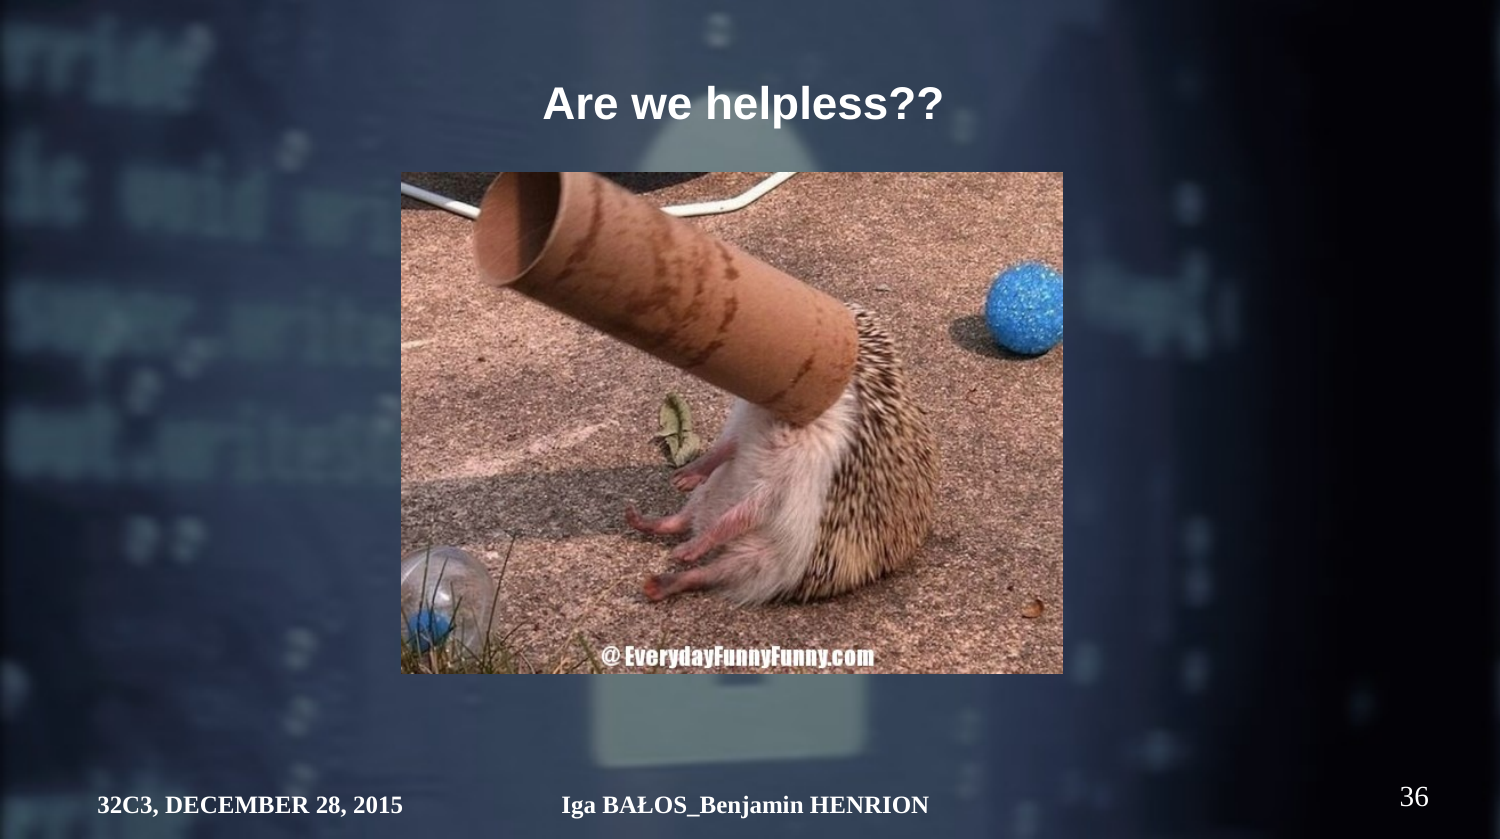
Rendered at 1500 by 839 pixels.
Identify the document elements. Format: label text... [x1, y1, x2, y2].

picture [0, 0, 1500, 839]
title Are we helpless?? [74, 33, 1425, 174]
subtitle [74, 196, 1395, 839]
